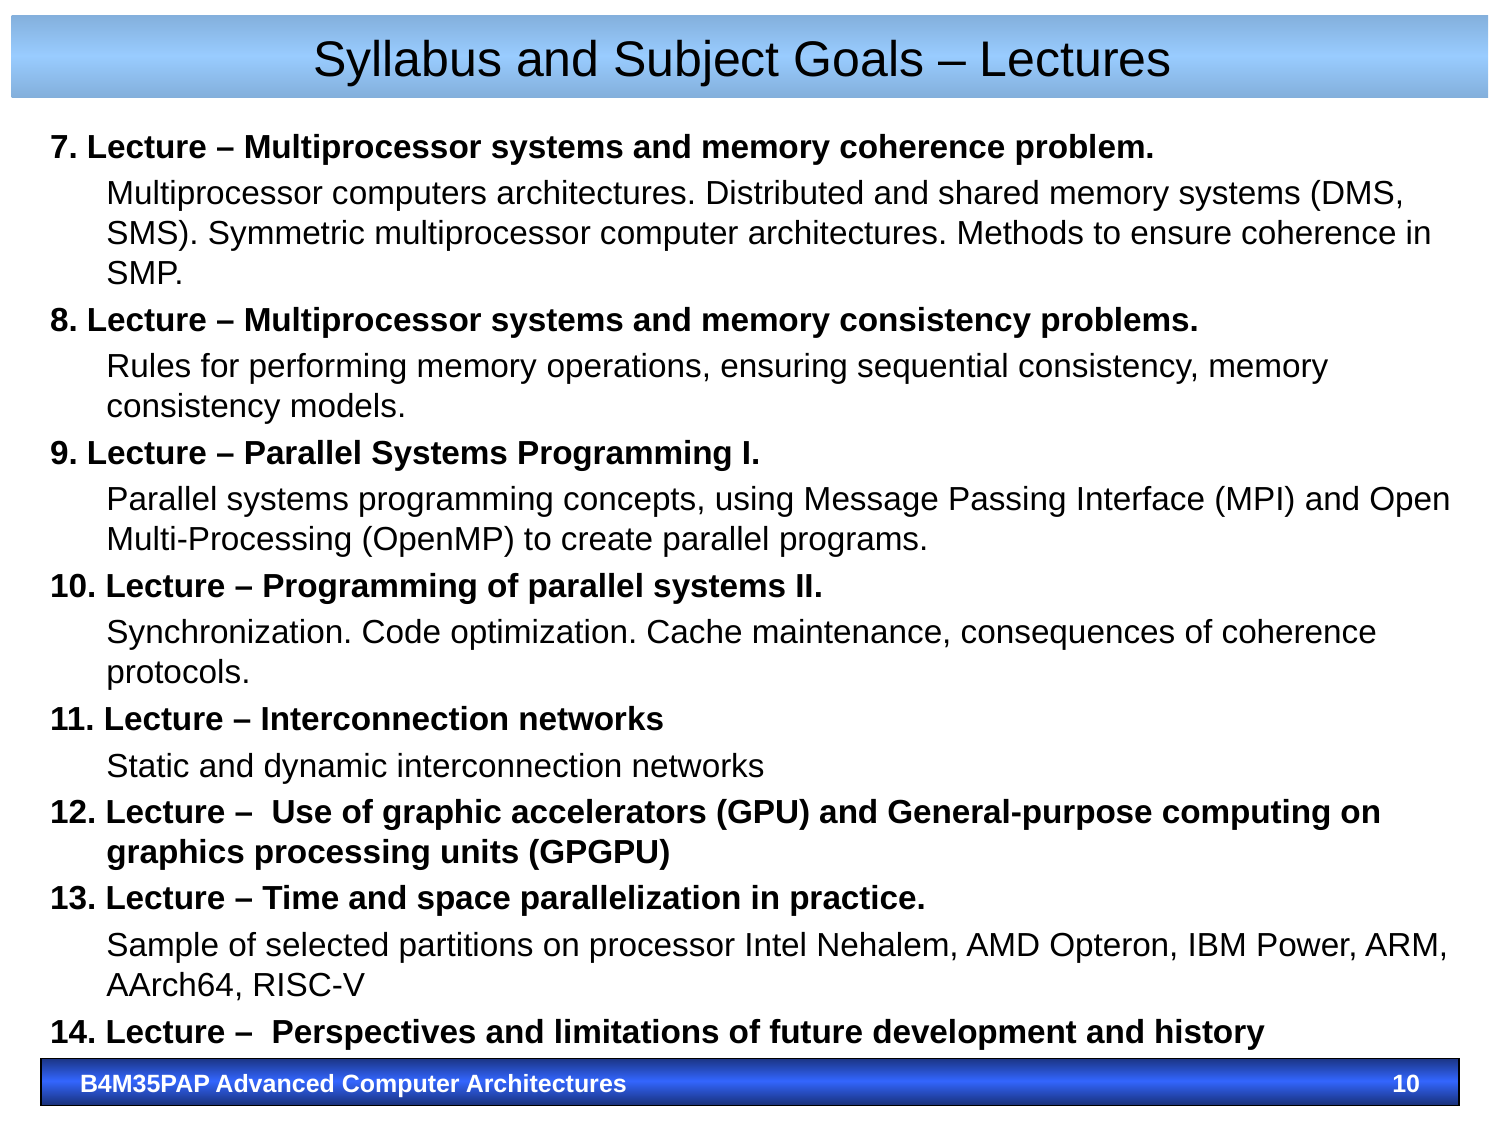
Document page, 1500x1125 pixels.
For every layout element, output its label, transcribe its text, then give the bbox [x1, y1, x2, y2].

title Syllabus and Subject Goals – Lectures [11, 15, 1489, 98]
text_box 7. Lecture – Multiprocessor systems and memory coherence problem. Multiprocessor computers architectures. Distributed and shared memory systems (DMS, SMS). Symmetric multiprocessor computer architectures. Methods to ensure coherence in SMP. 8. Lecture – Multiprocessor systems and memory consistency problems. Rules for performing memory operations, ensuring sequential consistency, memory consistency models. 9. Lecture – Parallel Systems Programming I. Parallel systems programming concepts, using Message Passing Interface (MPI) and Open Multi-Processing (OpenMP) to create parallel programs. 10. Lecture – Programming of parallel systems II. Synchronization. Code optimization. Cache maintenance, consequences of coherence protocols. 11. Lecture – Interconnection networks Static and dynamic interconnection networks 12. Lecture – Use of graphic accelerators (GPU) and General-purpose computing on graphics processing units (GPGPU) 13. Lecture – Time and space parallelization in practice. Sample of selected partitions on processor Intel Nehalem, AMD Opteron, IBM Power, ARM, AArch64, RISC-V 14. Lecture – Perspectives and limitations of future development and history [35, 117, 1500, 1041]
